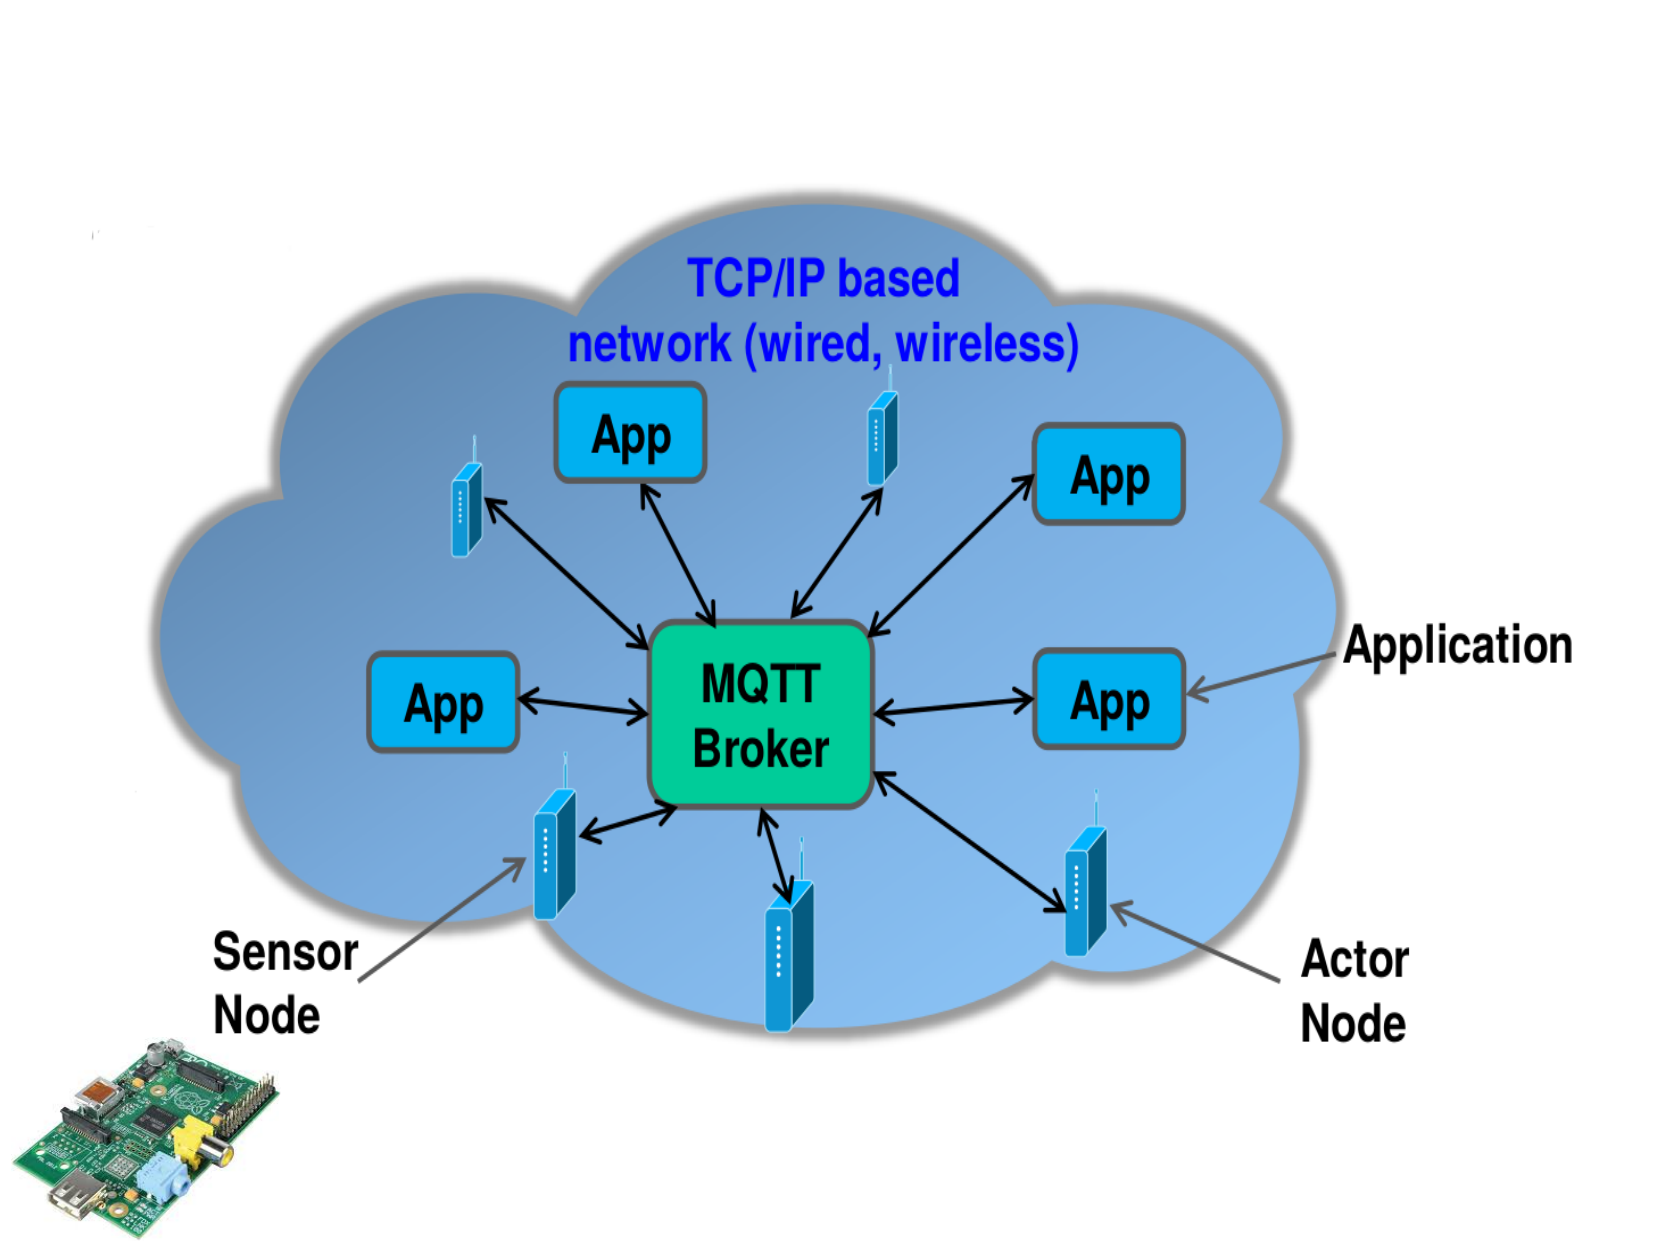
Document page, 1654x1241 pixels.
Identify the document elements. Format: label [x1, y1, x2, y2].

picture [11, 129, 1607, 1241]
